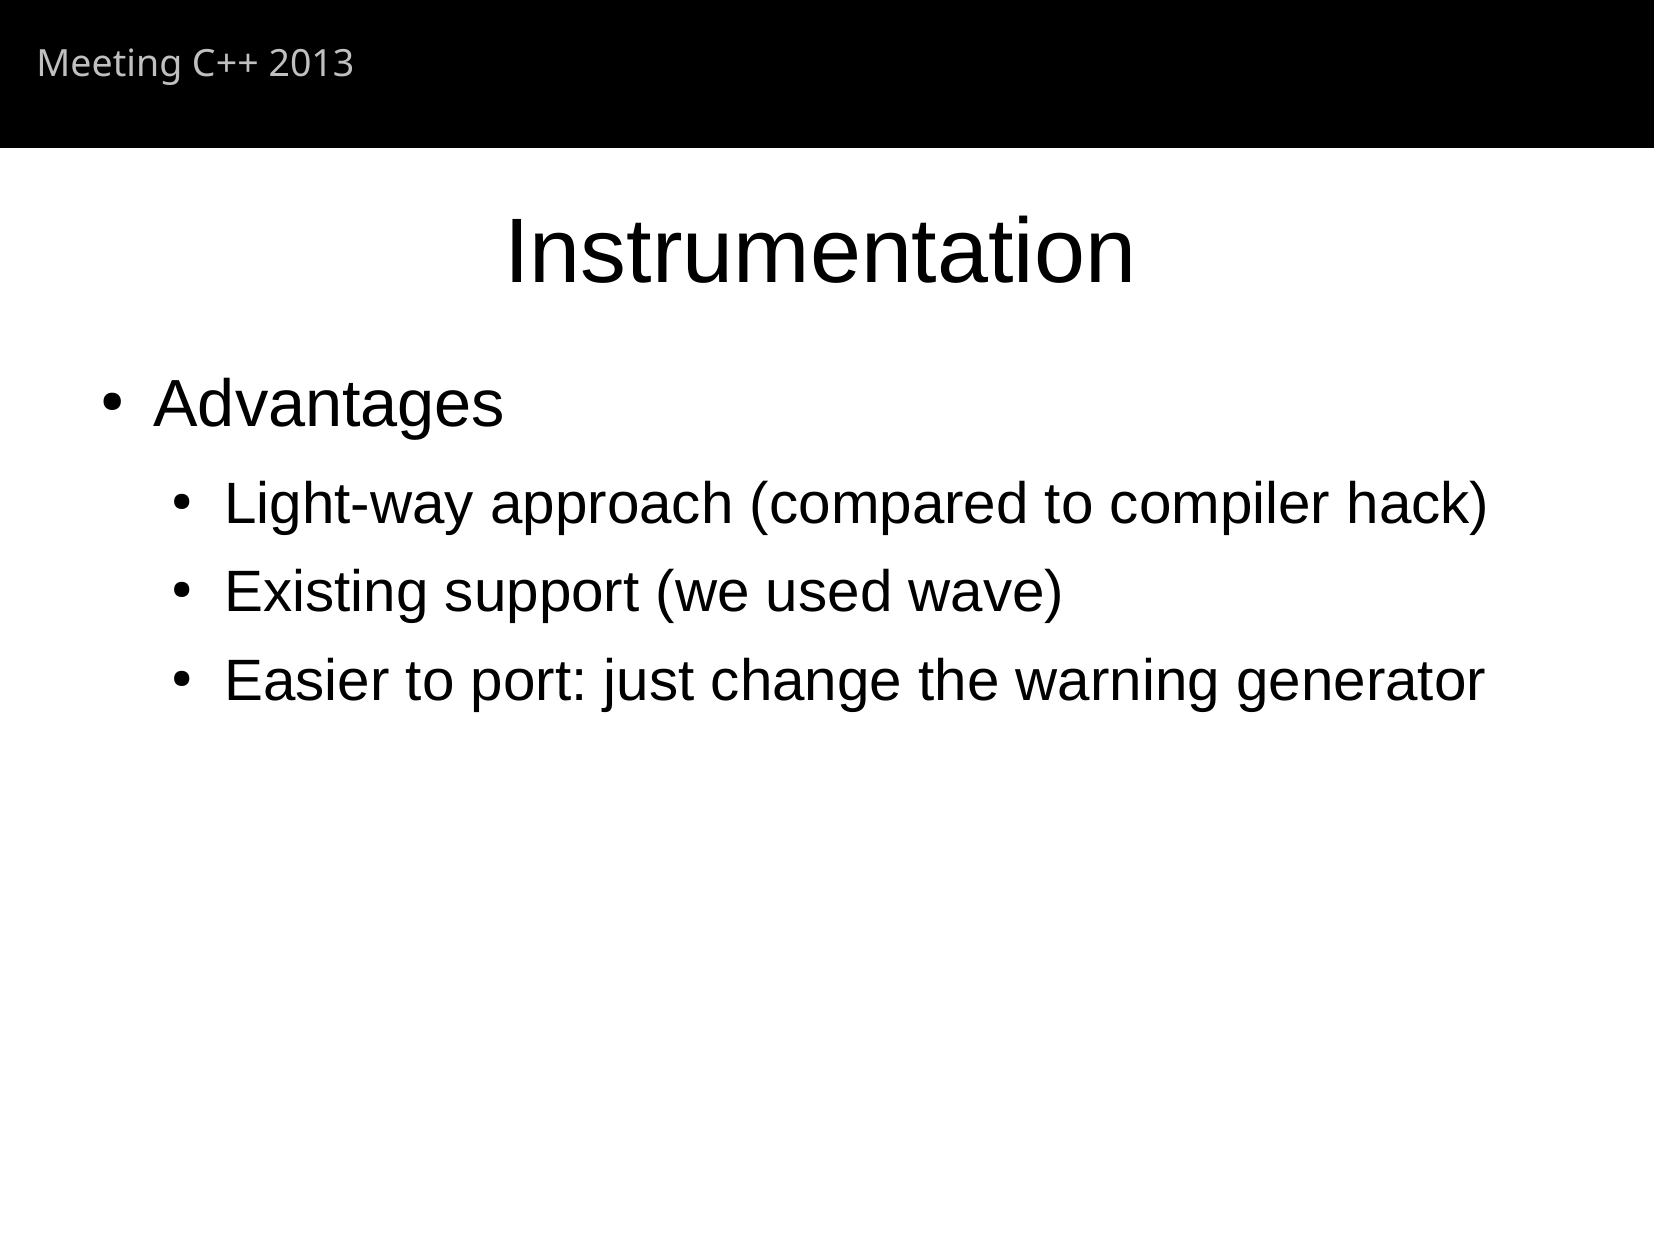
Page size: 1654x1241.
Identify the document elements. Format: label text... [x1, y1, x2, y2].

list Advantages Light-way approach (compared to compiler hack) Existing support (we used wave) Easier to port: just change the warning generator [82, 366, 1571, 1086]
title Instrumentation [76, 147, 1565, 355]
